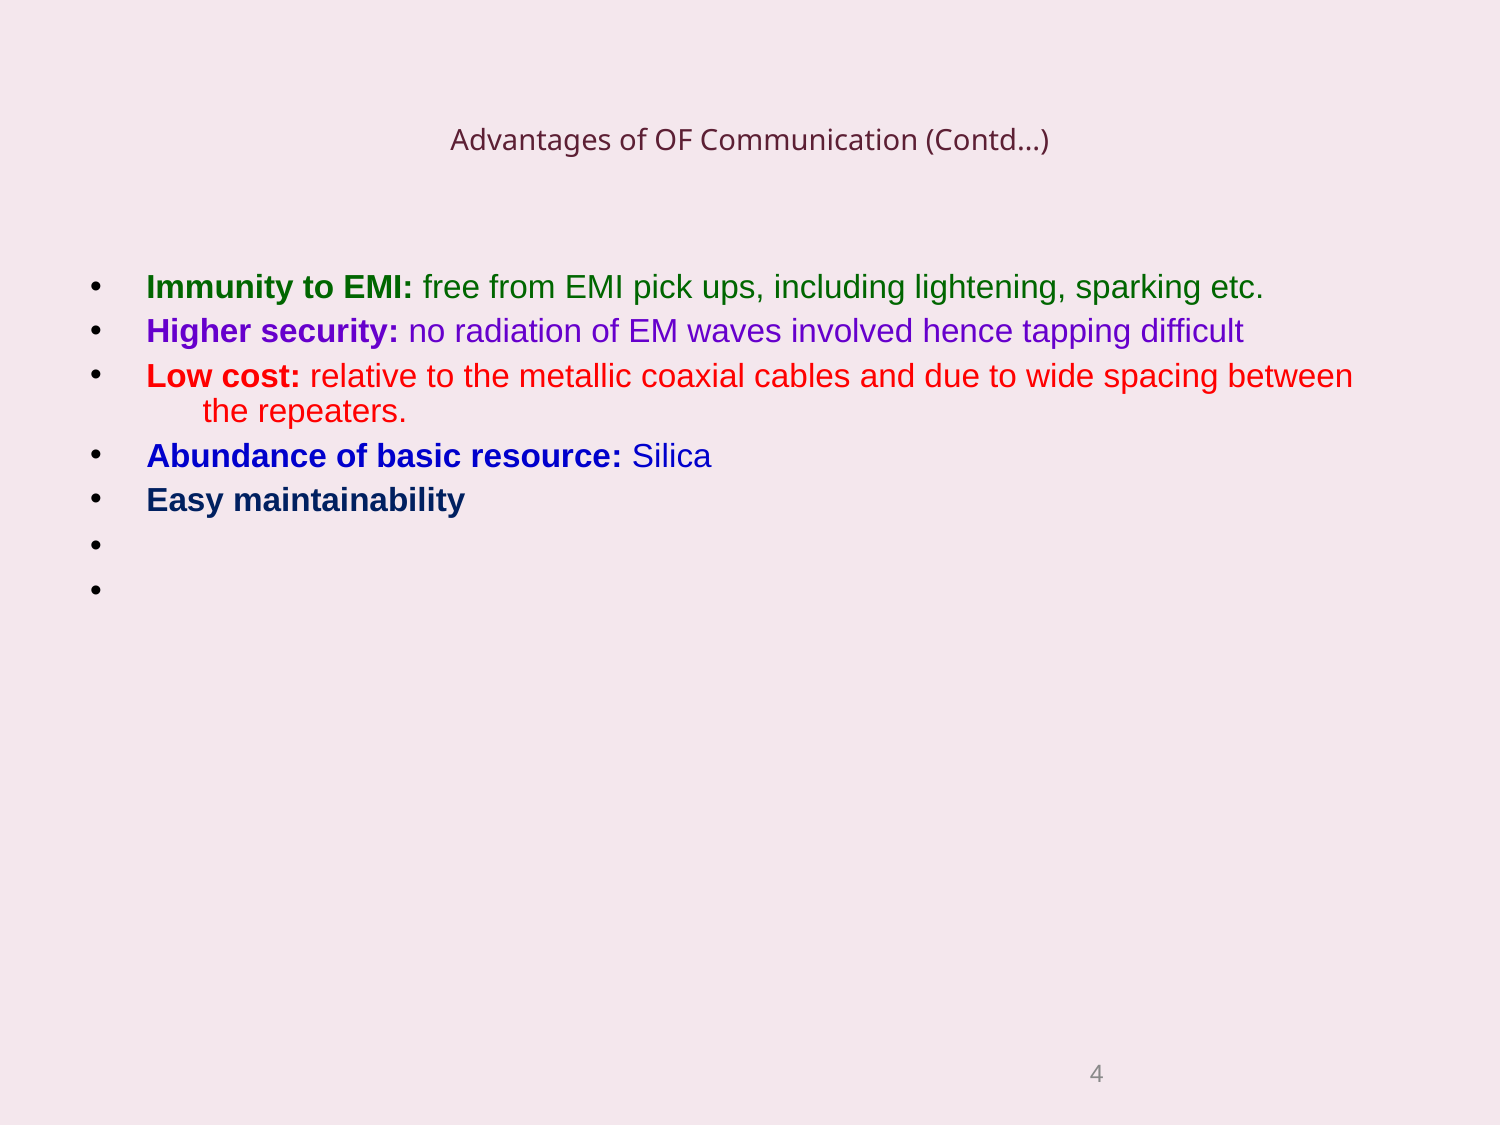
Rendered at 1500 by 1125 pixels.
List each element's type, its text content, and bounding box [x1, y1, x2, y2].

title Advantages of OF Communication (Contd…) [75, 45, 1426, 233]
text_box [1074, 1042, 1426, 1103]
list Immunity to EMI: free from EMI pick ups, including lightening, sparking etc. Higher security: no radiation of EM waves involved hence tapping difficult Low cost: relative to the metallic coaxial cables and due to wide spacing between the repeaters. Abundance of basic resource: Silica Easy maintainability [75, 262, 1426, 1005]
